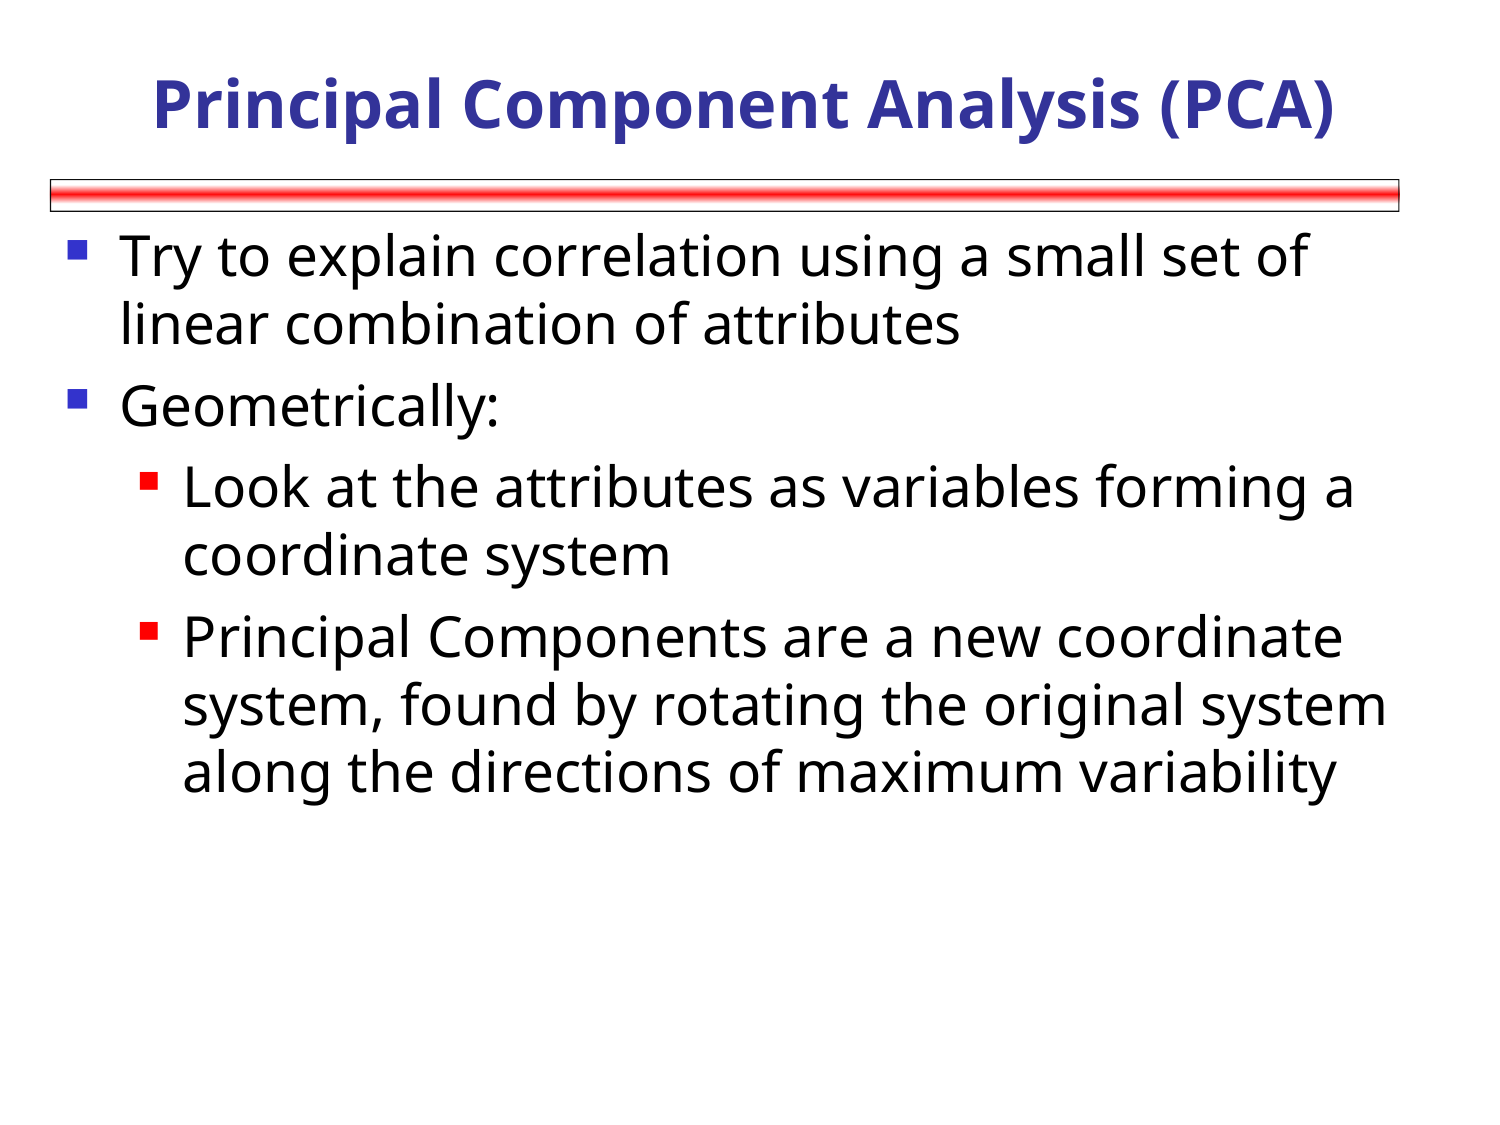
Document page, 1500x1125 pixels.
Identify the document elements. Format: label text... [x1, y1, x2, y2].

title Principal Component Analysis (PCA) [24, 44, 1463, 150]
list Try to explain correlation using a small set of linear combination of attributes Geometrically: Look at the attributes as variables forming a coordinate system Principal Components are a new coordinate system, found by rotating the original system along the directions of maximum variability [49, 212, 1425, 865]
